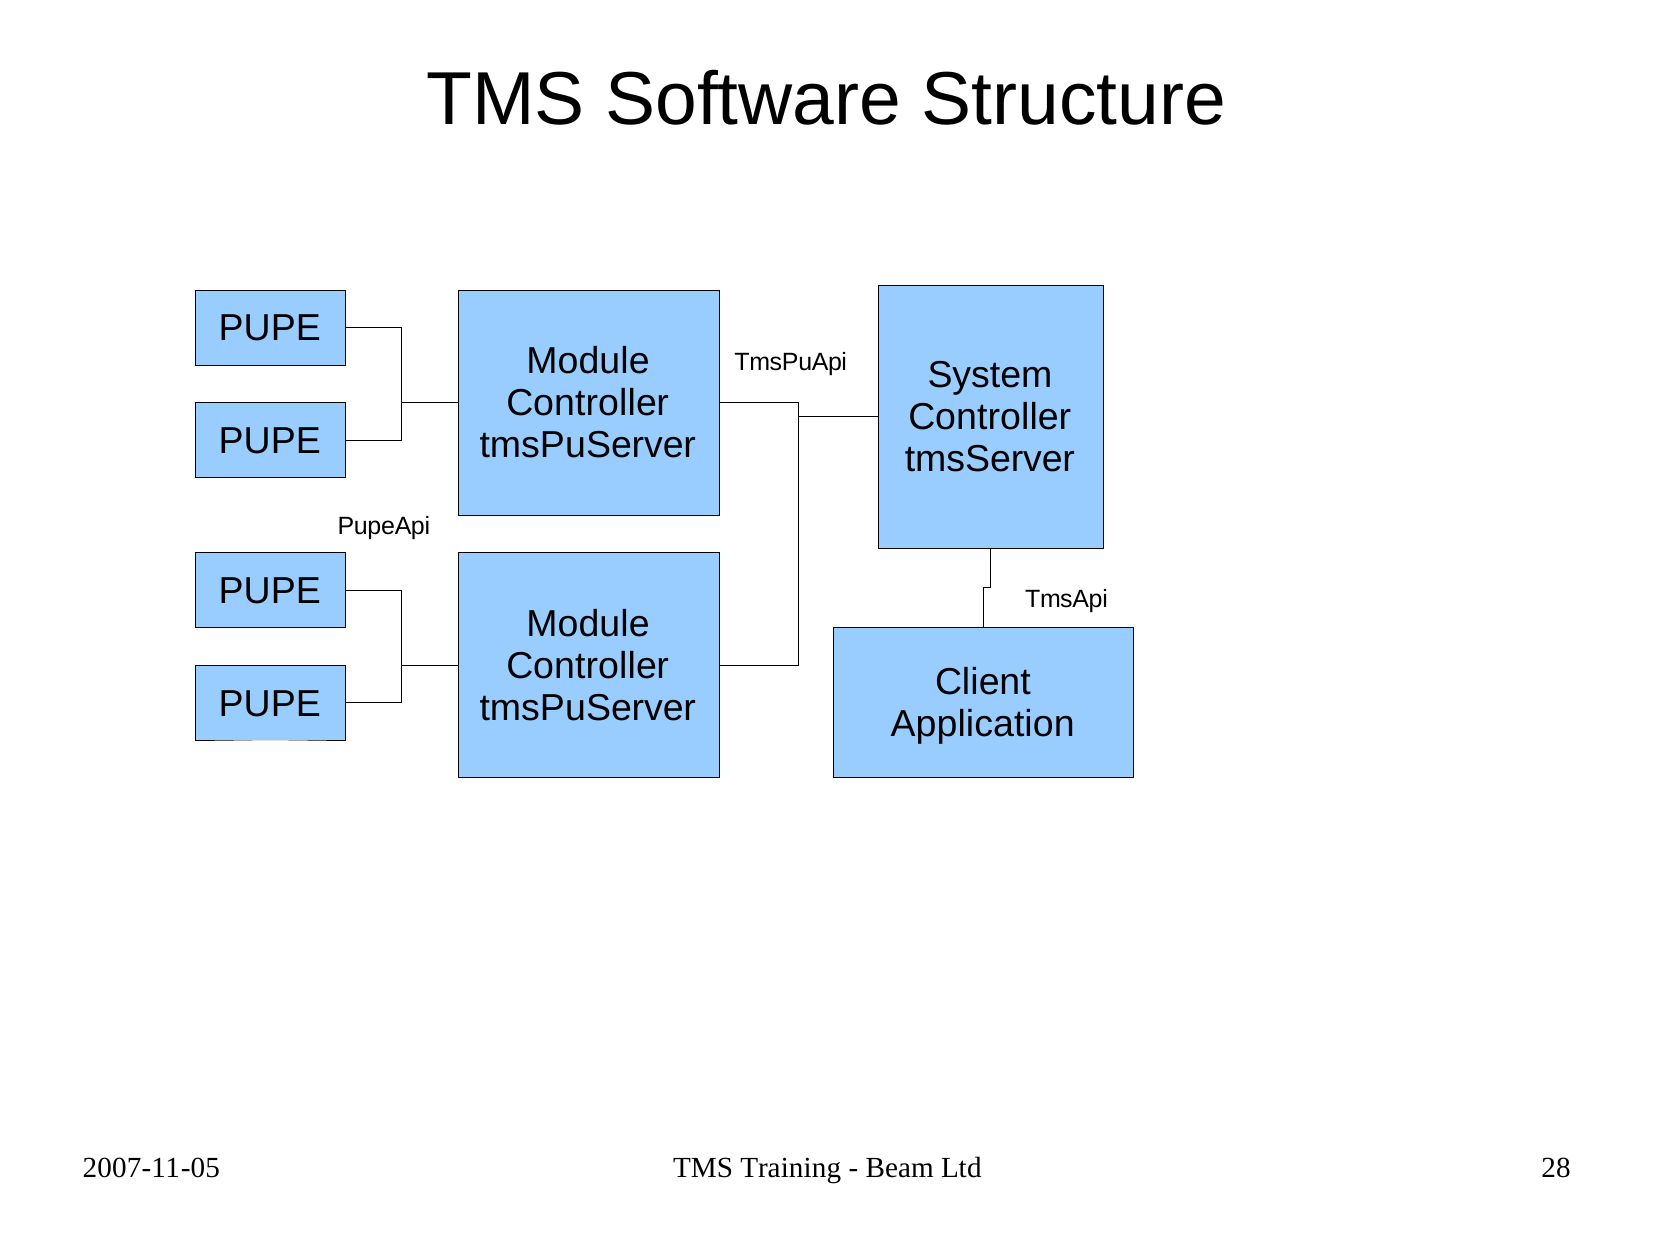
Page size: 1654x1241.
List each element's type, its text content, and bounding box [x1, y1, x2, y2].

title TMS Software Structure [82, 49, 1571, 148]
chart [82, 177, 1571, 1123]
